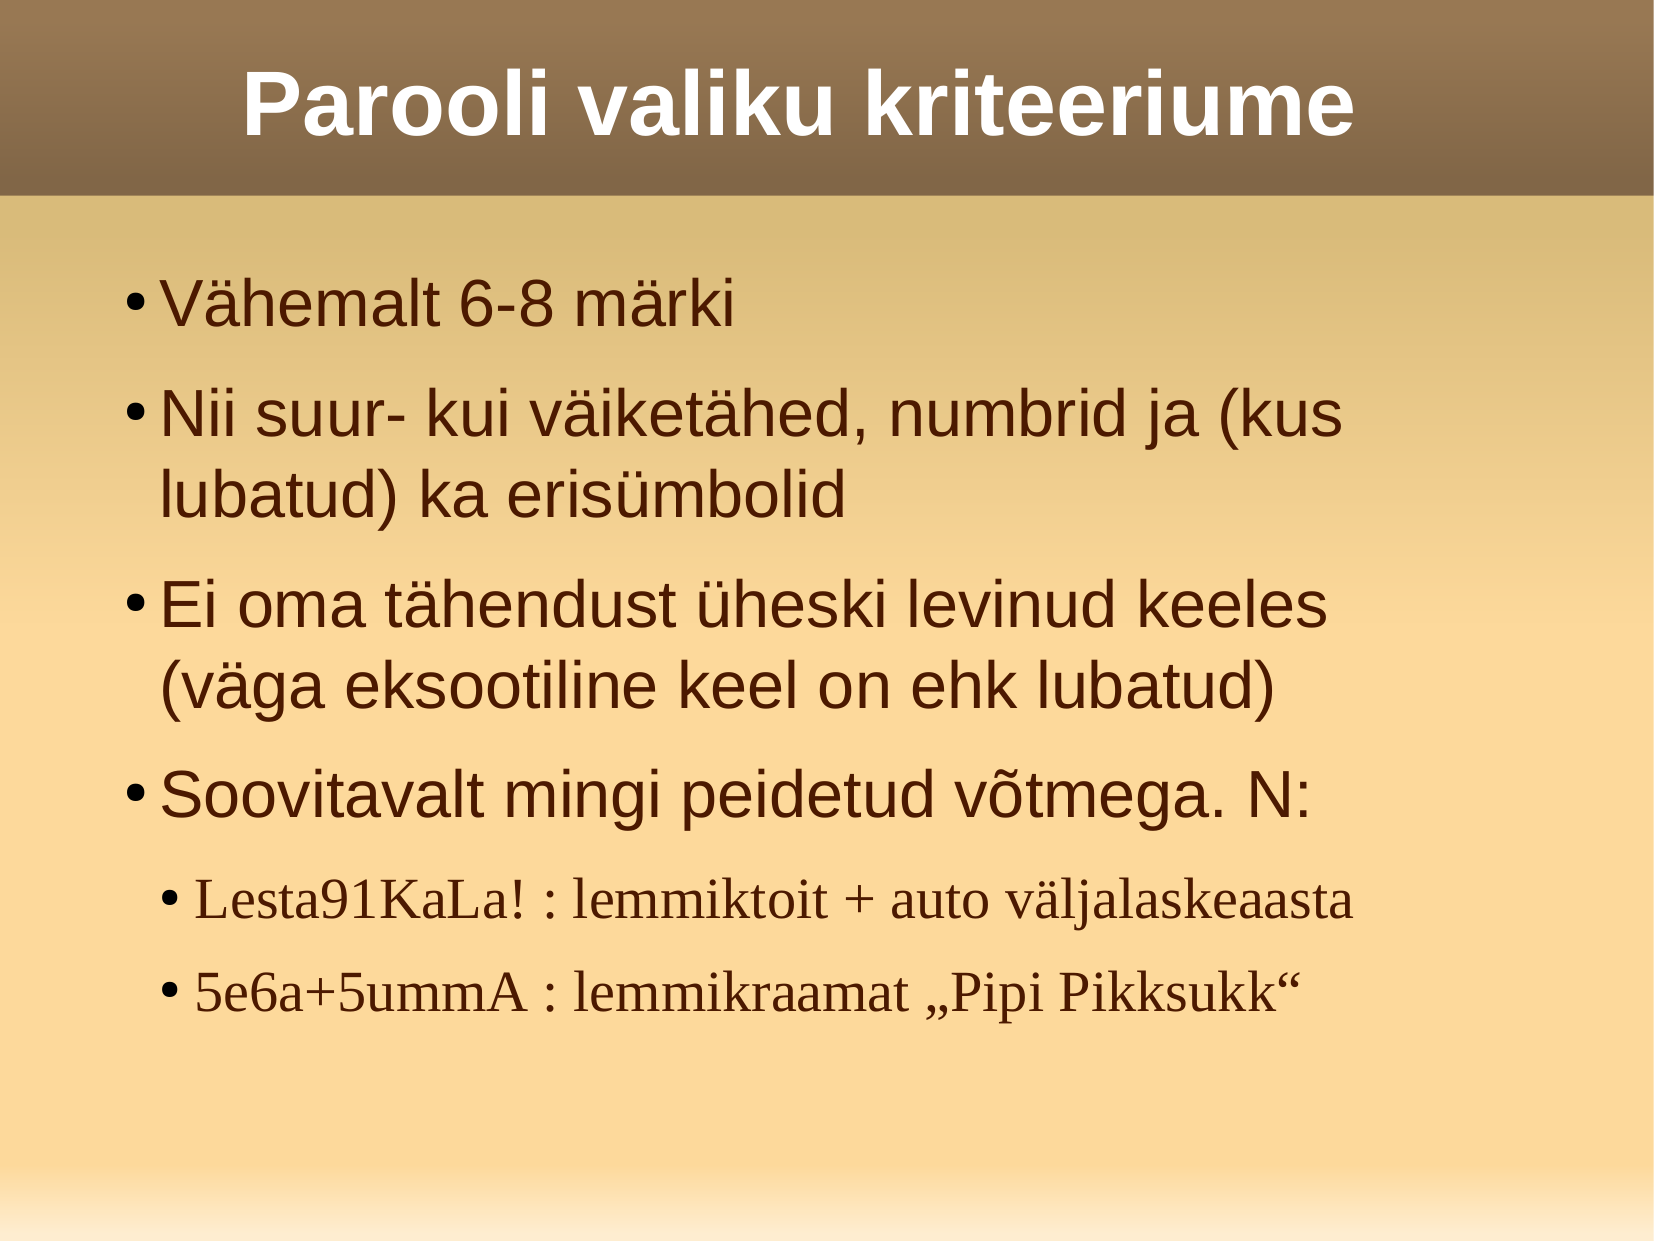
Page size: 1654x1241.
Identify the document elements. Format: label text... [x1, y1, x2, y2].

picture [0, 0, 1654, 1241]
title Parooli valiku kriteeriume [93, 0, 1506, 207]
list Vähemalt 6-8 märki Nii suur- kui väiketähed, numbrid ja (kus lubatud) ka erisümbolid Ei oma tähendust üheski levinud keeles (väga eksootiline keel on ehk lubatud) Soovitavalt mingi peidetud võtmega. N: Lesta91KaLa! : lemmiktoit + auto väljalaskeaasta 5e6a+5ummA : lemmikraamat „Pipi Pikksukk“ [88, 265, 1501, 1048]
